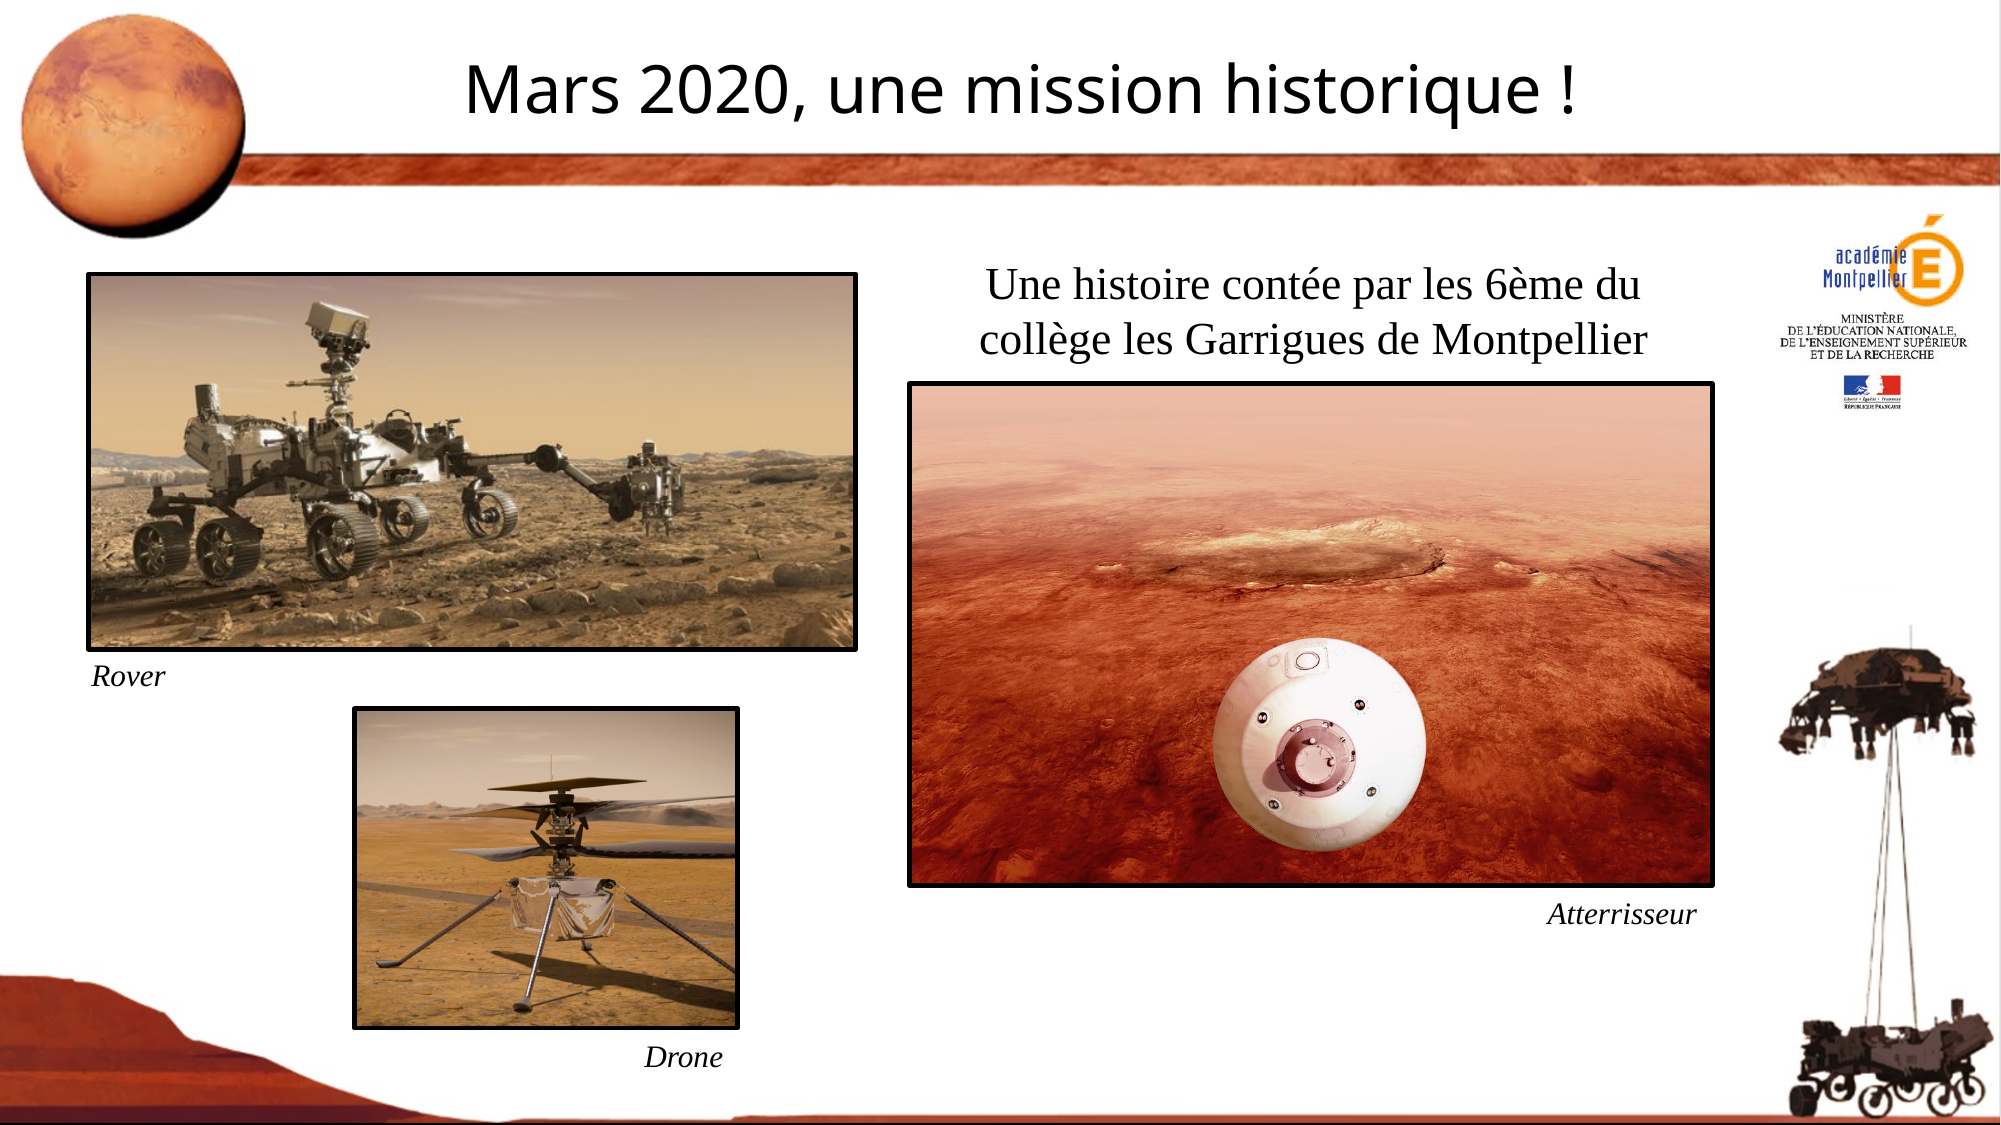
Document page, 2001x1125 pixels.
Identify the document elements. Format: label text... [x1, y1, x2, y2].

text_box Une histoire contée par les 6ème du collège les Garrigues de Montpellier [915, 245, 1713, 364]
text_box Mars 2020, une mission historique ! [253, 39, 1789, 149]
picture [0, 0, 2001, 1125]
text_box Rover [76, 647, 461, 697]
text_box Drone [354, 1028, 738, 1078]
text_box Atterrisseur [1328, 885, 1713, 935]
